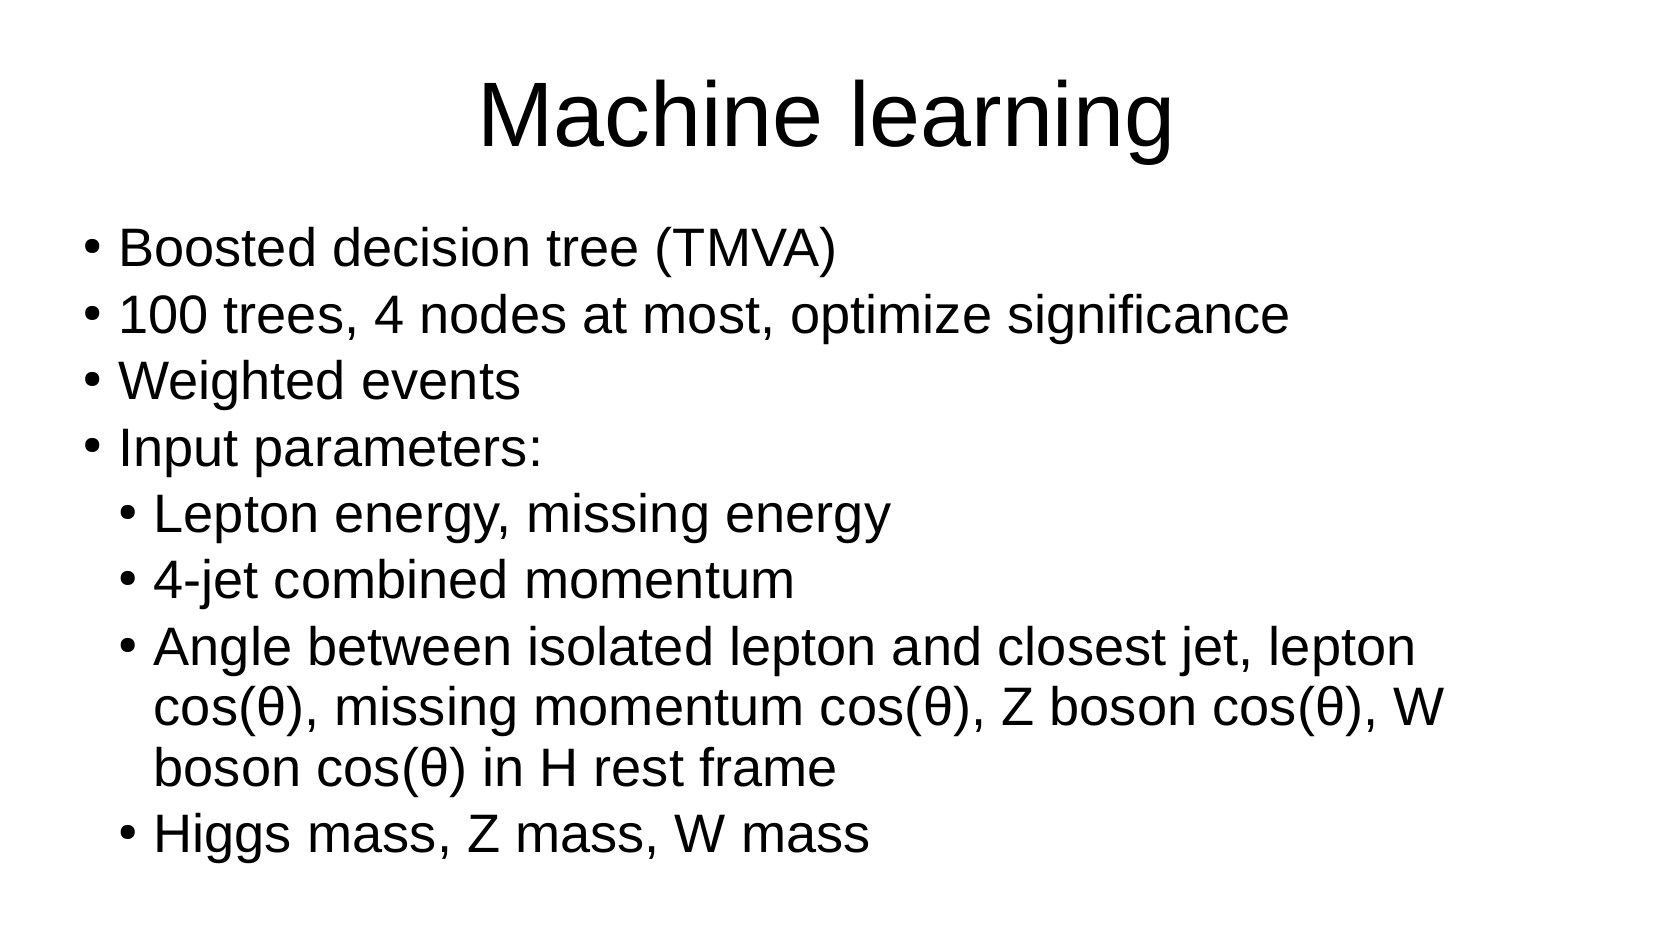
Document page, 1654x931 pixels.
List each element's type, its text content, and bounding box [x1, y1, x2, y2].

subtitle Boosted decision tree (TMVA) 100 trees, 4 nodes at most, optimize significance Weighted events Input parameters: Lepton energy, missing energy 4-jet combined momentum Angle between isolated lepton and closest jet, lepton cos(θ), missing momentum cos(θ), Z boson cos(θ), W boson cos(θ) in H rest frame Higgs mass, Z mass, W mass [82, 217, 1571, 865]
title Machine learning [82, 37, 1571, 193]
